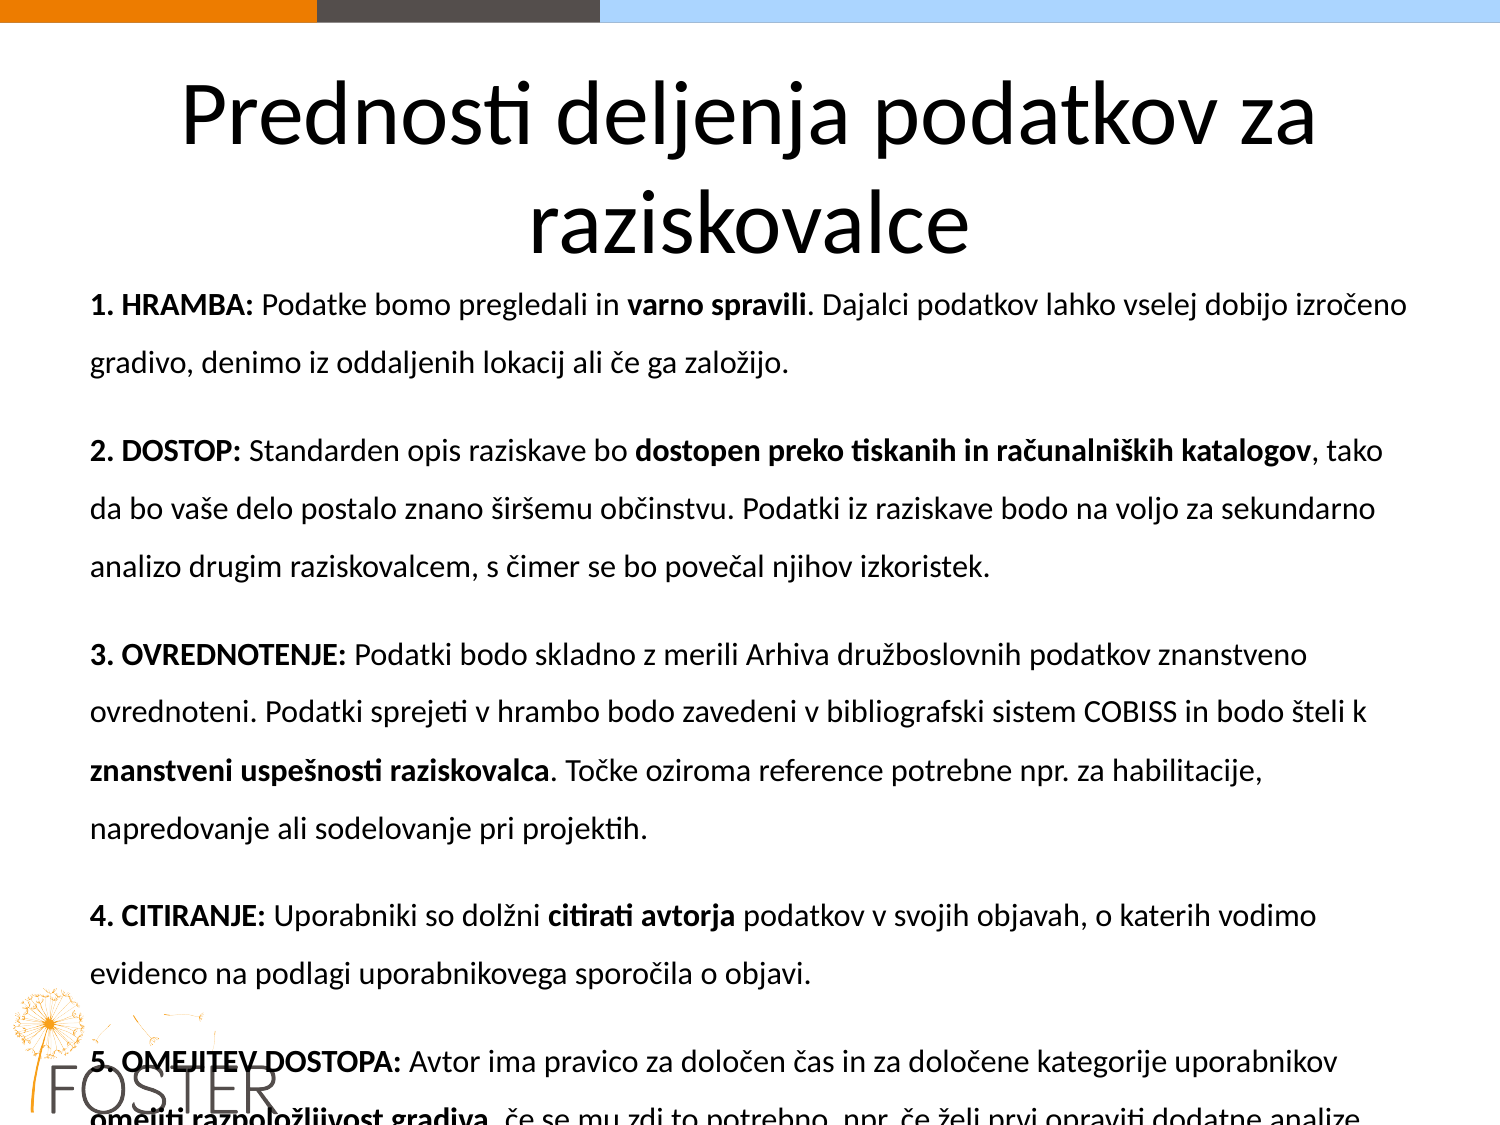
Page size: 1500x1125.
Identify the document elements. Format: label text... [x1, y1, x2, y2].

list 1. HRAMBA: Podatke bomo pregledali in varno spravili. Dajalci podatkov lahko vselej dobijo izročeno gradivo, denimo iz oddaljenih lokacij ali če ga založijo. 2. DOSTOP: Standarden opis raziskave bo dostopen preko tiskanih in računalniških katalogov, tako da bo vaše delo postalo znano širšemu občinstvu. Podatki iz raziskave bodo na voljo za sekundarno analizo drugim raziskovalcem, s čimer se bo povečal njihov izkoristek. 3. OVREDNOTENJE: Podatki bodo skladno z merili Arhiva družboslovnih podatkov znanstveno ovrednoteni. Podatki sprejeti v hrambo bodo zavedeni v bibliografski sistem COBISS in bodo šteli k znanstveni uspešnosti raziskovalca. Točke oziroma reference potrebne npr. za habilitacije, napredovanje ali sodelovanje pri projektih. 4. CITIRANJE: Uporabniki so dolžni citirati avtorja podatkov v svojih objavah, o katerih vodimo evidenco na podlagi uporabnikovega sporočila o objavi. 5. OMEJITEV DOSTOPA: Avtor ima pravico za določen čas in za določene kategorije uporabnikov omejiti razpoložljivost gradiva, če se mu zdi to potrebno, npr. če želi prvi opraviti dodatne analize. [75, 256, 1425, 999]
picture [270, 1054, 278, 1069]
picture [13, 988, 278, 1125]
picture [253, 1117, 260, 1125]
title Prednosti deljenja podatkov za raziskovalce [75, 45, 1425, 233]
picture [121, 1117, 127, 1125]
picture [94, 1117, 101, 1125]
picture [171, 1117, 178, 1125]
picture [237, 1117, 243, 1125]
picture [112, 1117, 117, 1125]
